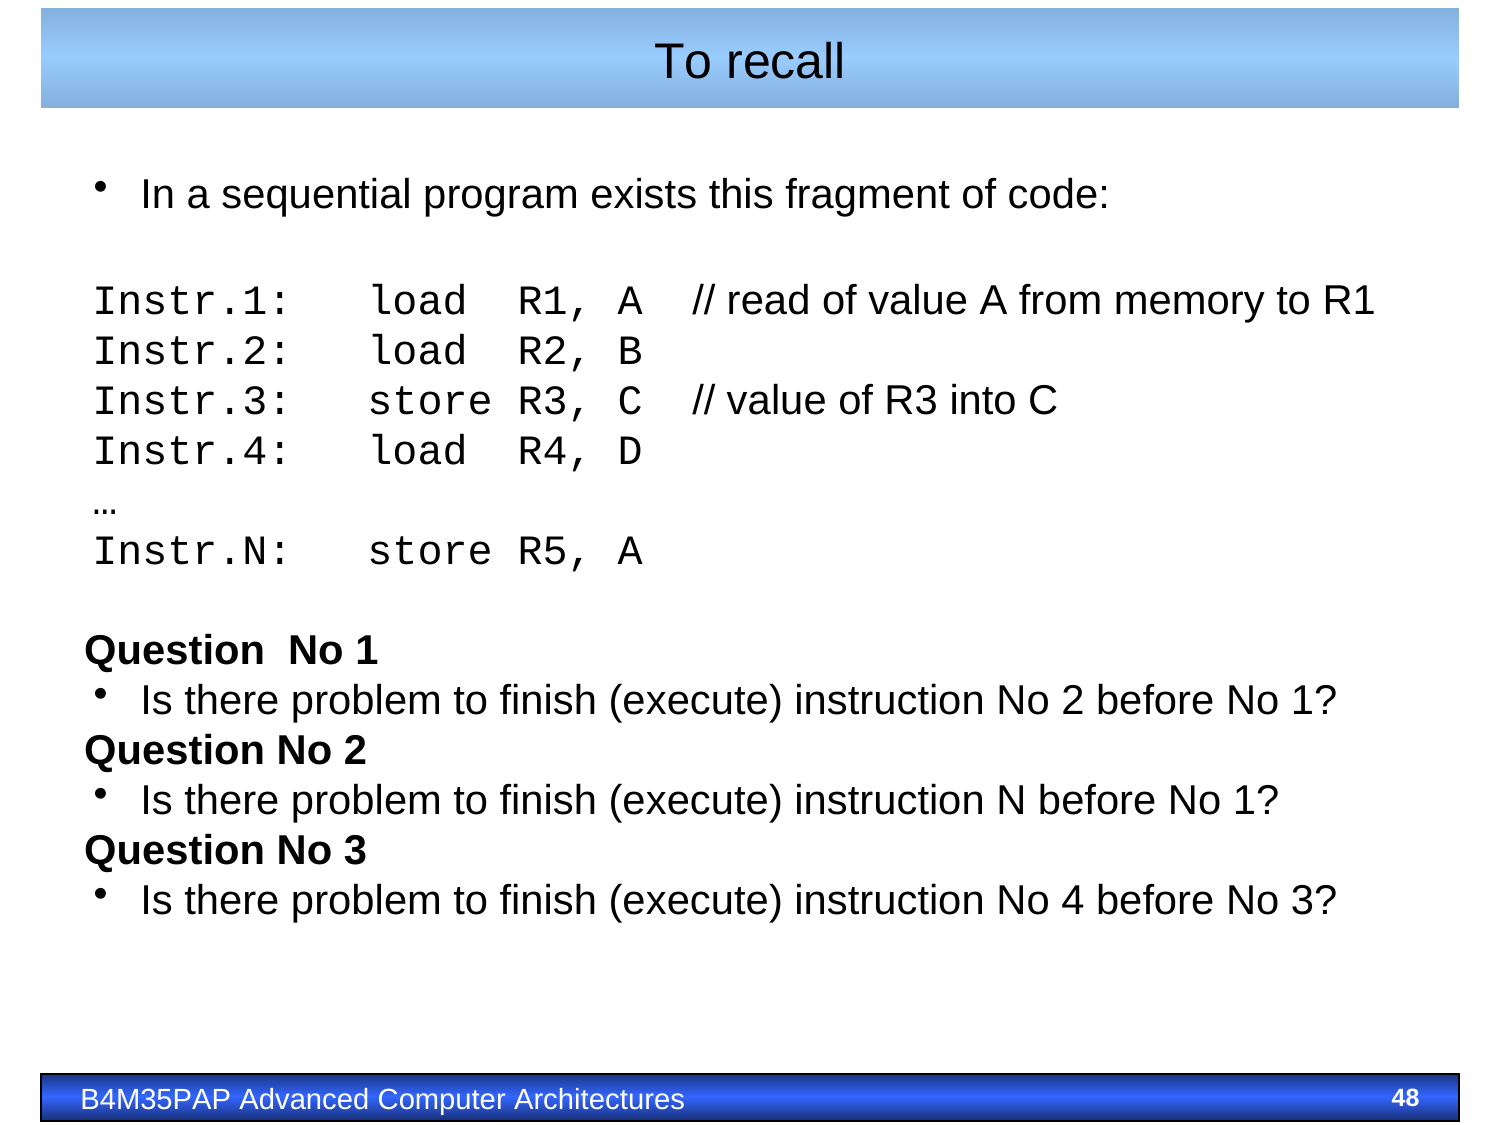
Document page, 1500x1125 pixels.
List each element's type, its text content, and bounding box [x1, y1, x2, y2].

list In a sequential program exists this fragment of code: Instr.1: load R1, A // read of value A from memory to R1 Instr.2: load R2, B Instr.3: store R3, C // value of R3 into C Instr.4: load R4, D … Instr.N: store R5, A Question No 1 Is there problem to finish (execute) instruction No 2 before No 1? Question No 2 Is there problem to finish (execute) instruction N before No 1? Question No 3 Is there problem to finish (execute) instruction No 4 before No 3? [3, 101, 1500, 928]
title To recall [41, 8, 1459, 101]
